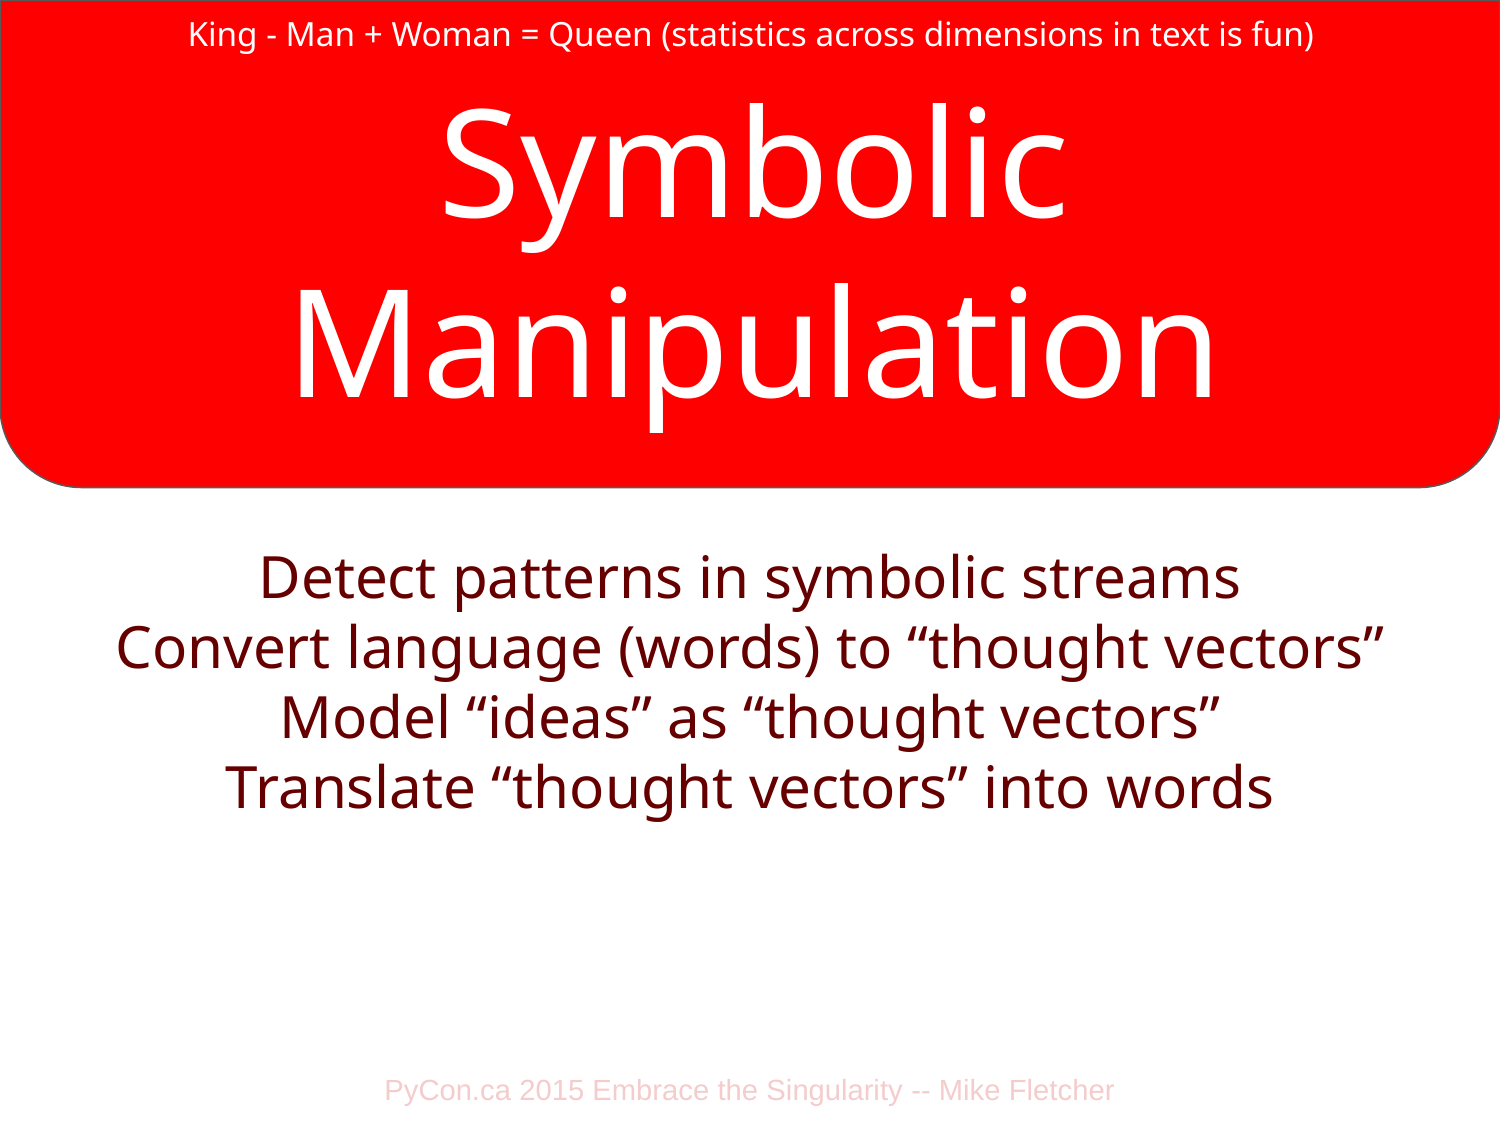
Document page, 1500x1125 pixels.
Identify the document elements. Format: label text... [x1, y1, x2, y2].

subtitle King - Man + Woman = Queen (statistics across dimensions in text is fun) [1, 0, 1500, 65]
subtitle Detect patterns in symbolic streams Convert language (words) to “thought vectors” Model “ideas” as “thought vectors” Translate “thought vectors” into words [0, 525, 1500, 1107]
title Symbolic Manipulation [28, 65, 1480, 488]
